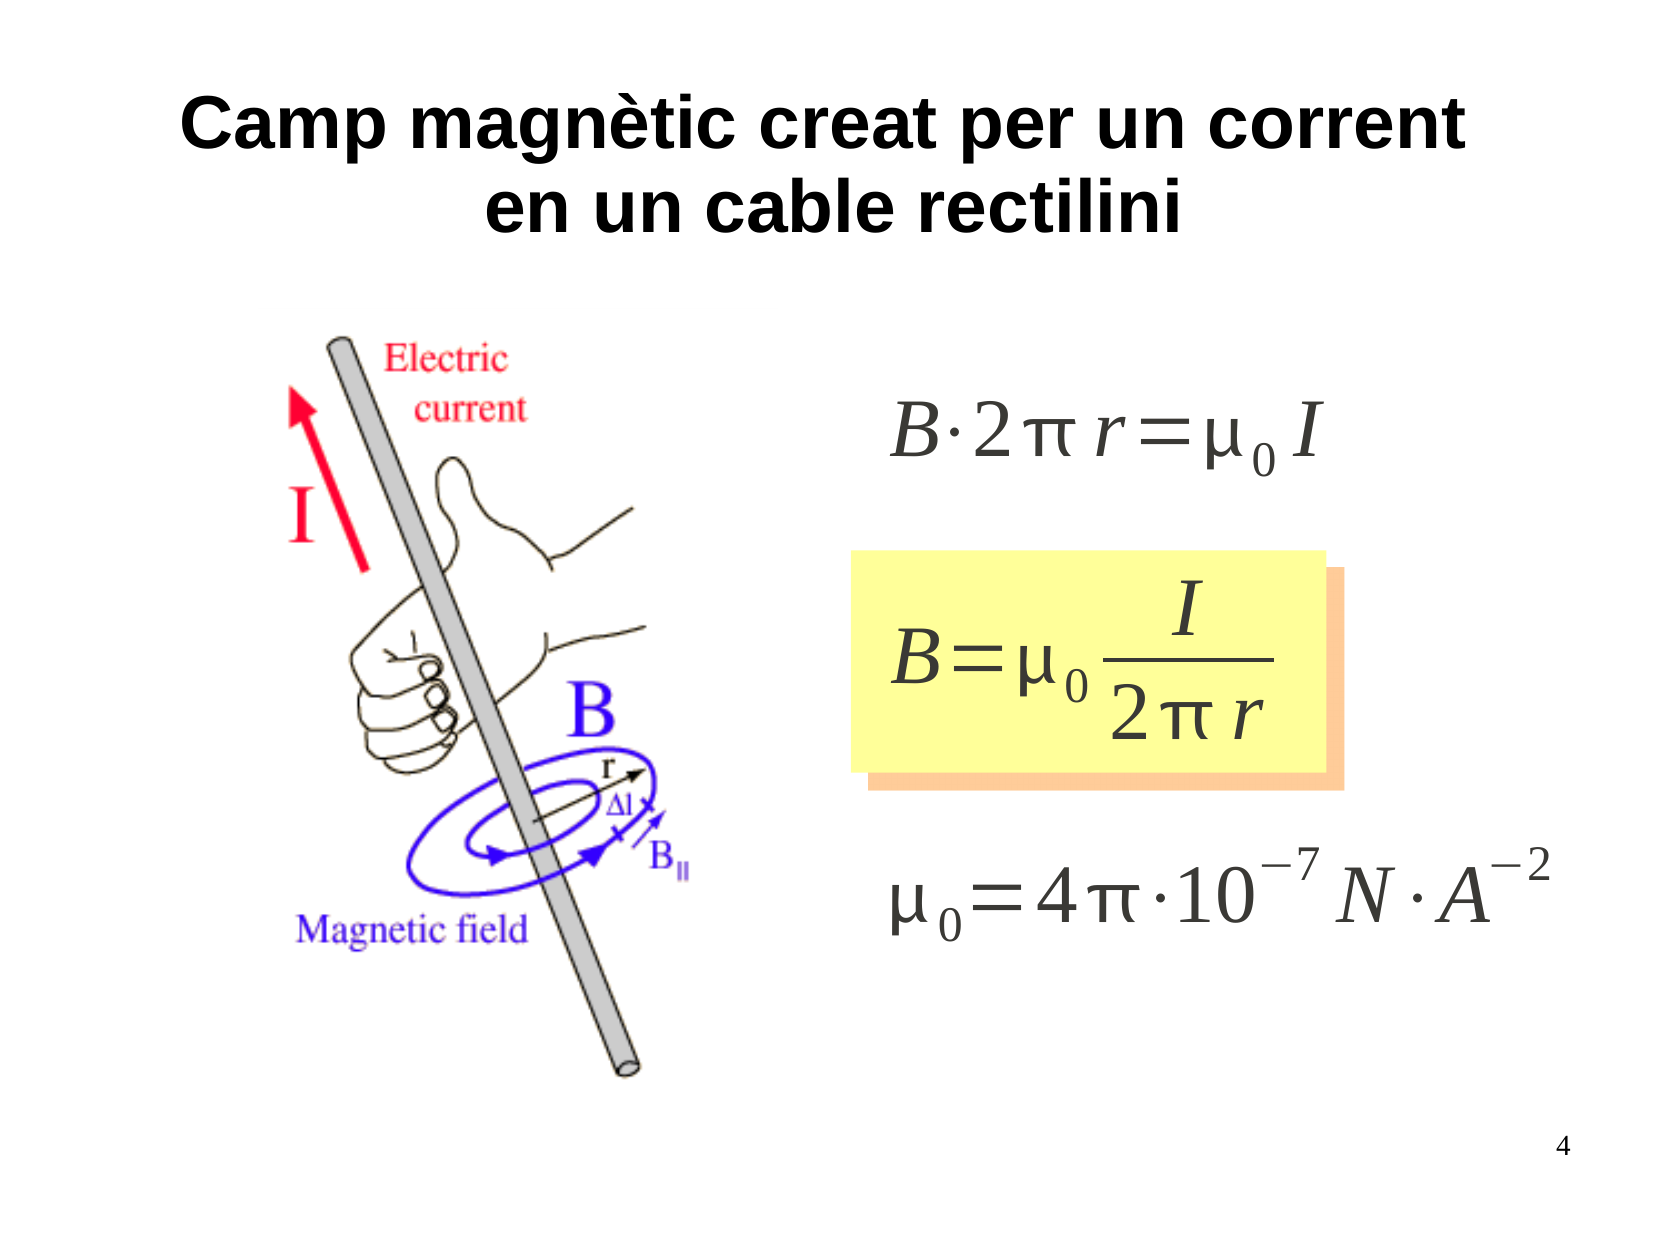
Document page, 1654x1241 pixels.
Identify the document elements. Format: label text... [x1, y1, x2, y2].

chart [876, 383, 1327, 488]
text_box [850, 550, 1327, 773]
text_box Camp magnètic creat per un corrent en un cable rectilini [56, 73, 1612, 256]
chart [878, 561, 1284, 758]
picture [258, 307, 778, 1098]
chart [880, 836, 1559, 953]
